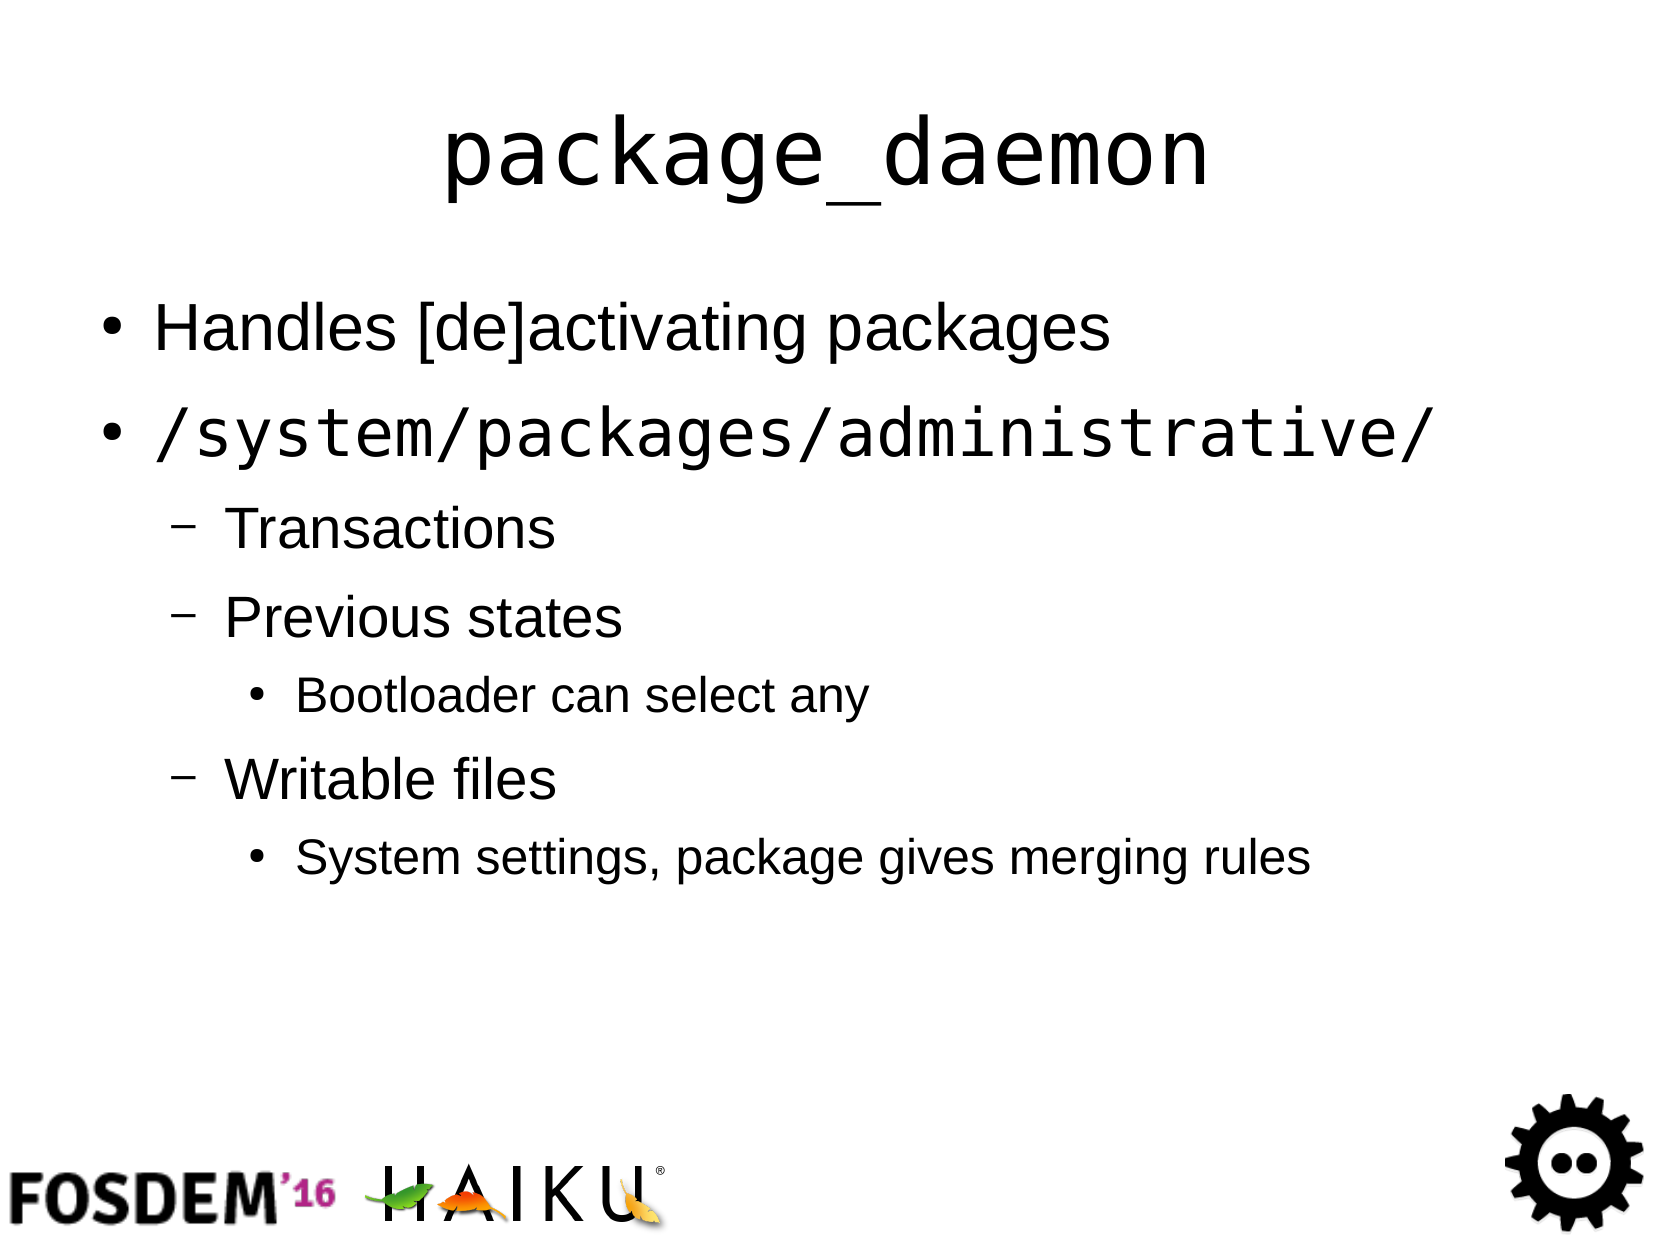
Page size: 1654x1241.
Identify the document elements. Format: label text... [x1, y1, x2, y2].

picture [1505, 1094, 1648, 1235]
picture [0, 1152, 350, 1241]
picture [363, 1163, 670, 1235]
list Handles [de]activating packages /system/packages/administrative/ Transactions Previous states Bootloader can select any Writable files System settings, package gives merging rules [82, 290, 1571, 1010]
title package_daemon [82, 49, 1571, 257]
